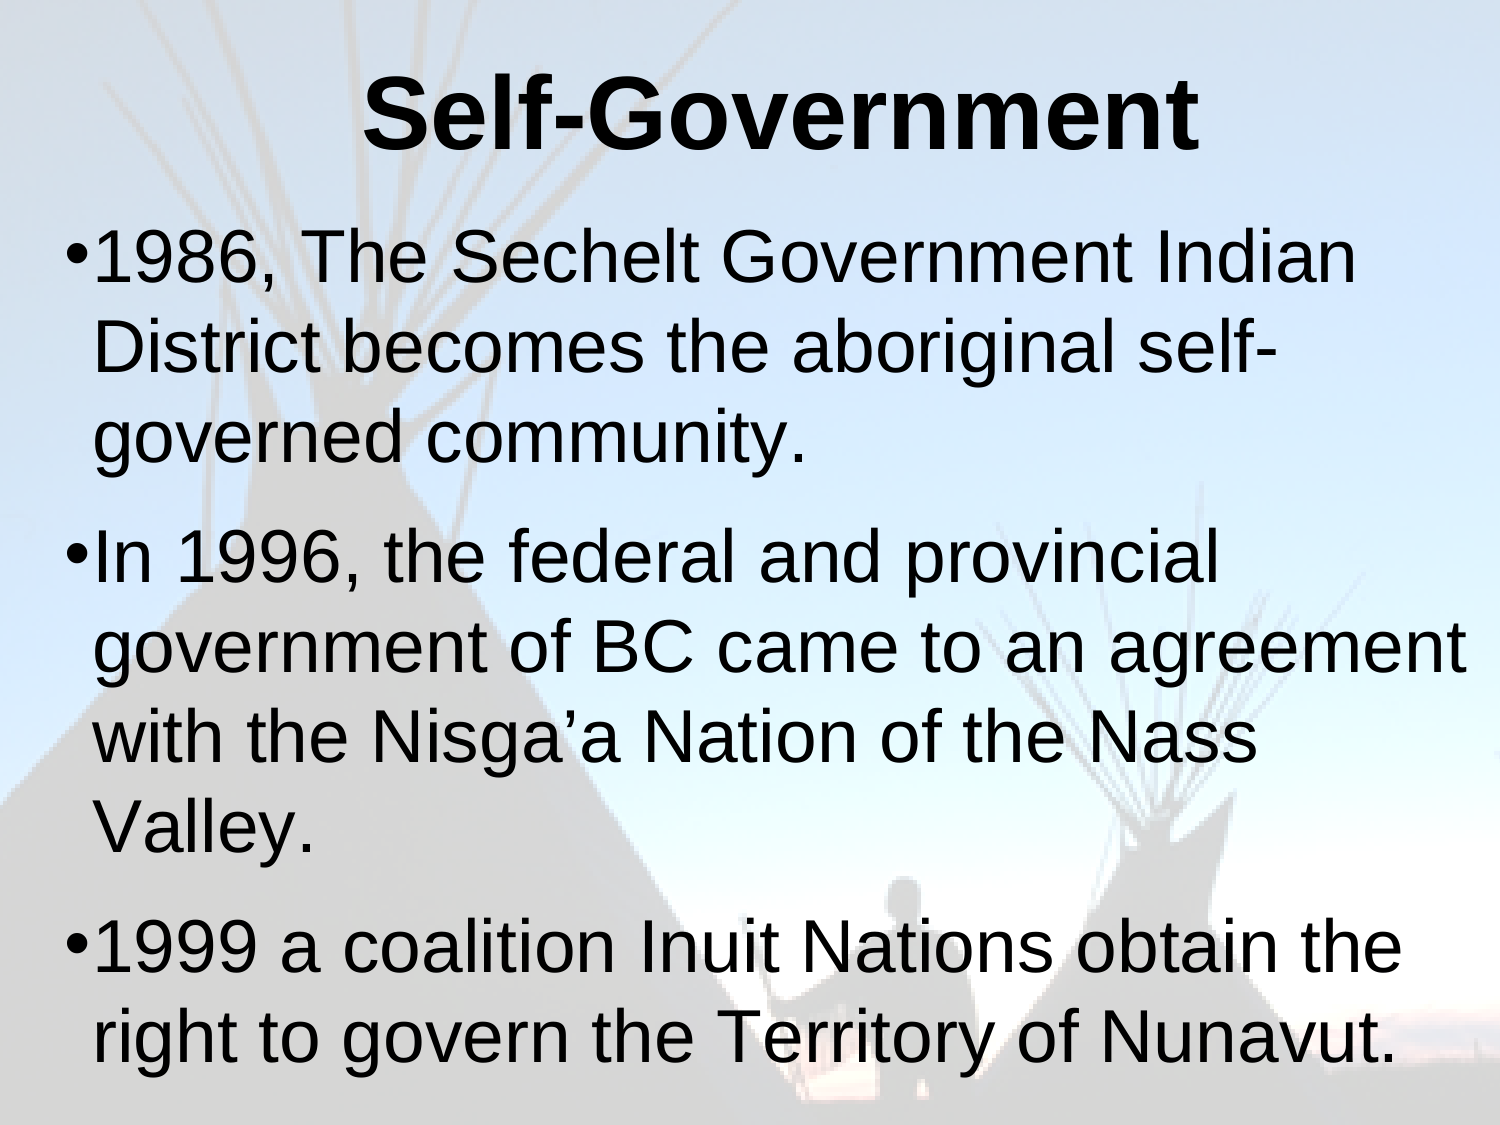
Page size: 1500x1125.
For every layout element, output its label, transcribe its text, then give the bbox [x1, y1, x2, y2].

text_box 1986, The Sechelt Government Indian District becomes the aboriginal self-governed community. In 1996, the federal and provincial government of BC came to an agreement with the Nisga’a Nation of the Nass Valley. 1999 a coalition Inuit Nations obtain the right to govern the Territory of Nunavut. [49, 199, 1500, 1086]
text_box Self-Government [324, 37, 1238, 178]
picture [0, 0, 1500, 1125]
